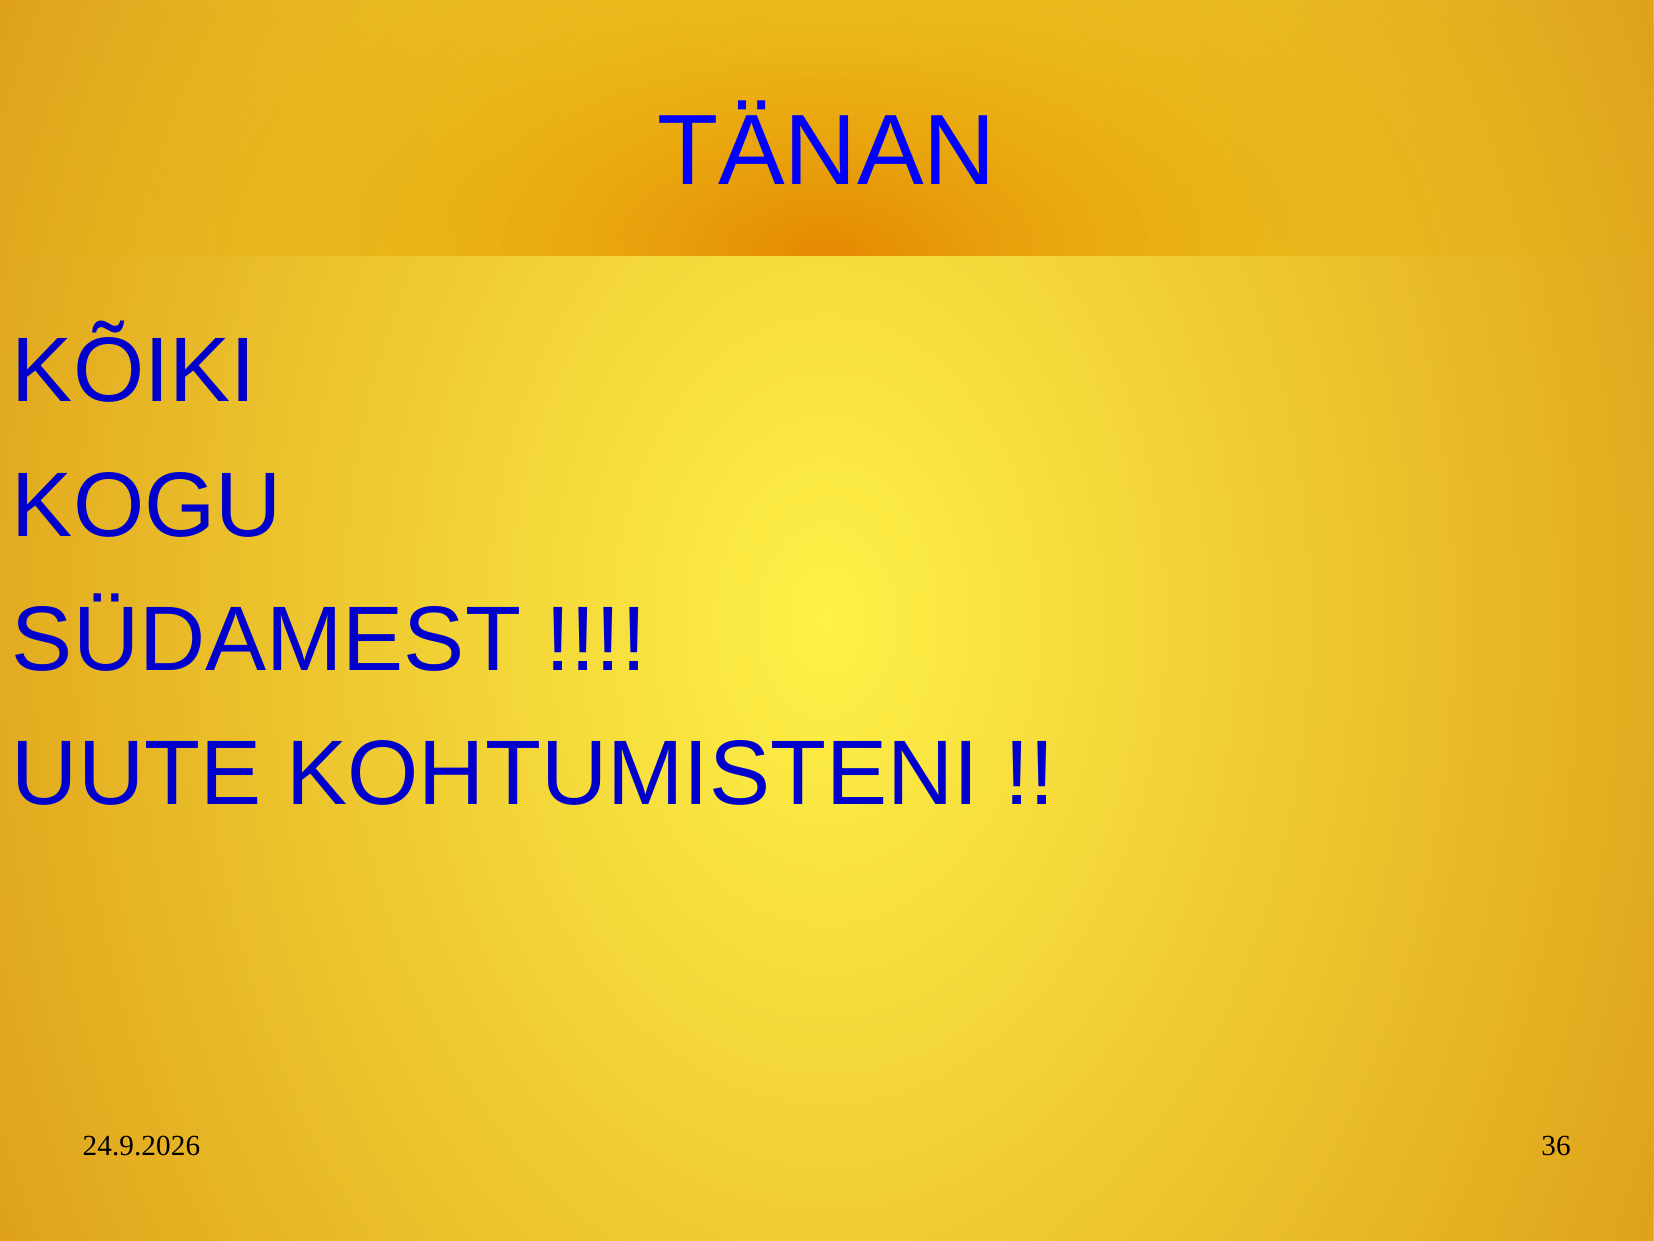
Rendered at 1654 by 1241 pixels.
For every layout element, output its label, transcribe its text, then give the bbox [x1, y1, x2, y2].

title TÄNAN [82, 47, 1571, 252]
list KÕIKI KOGU SÜDAMEST !!!! UUTE KOHTUMISTENI !! [0, 318, 1430, 1039]
